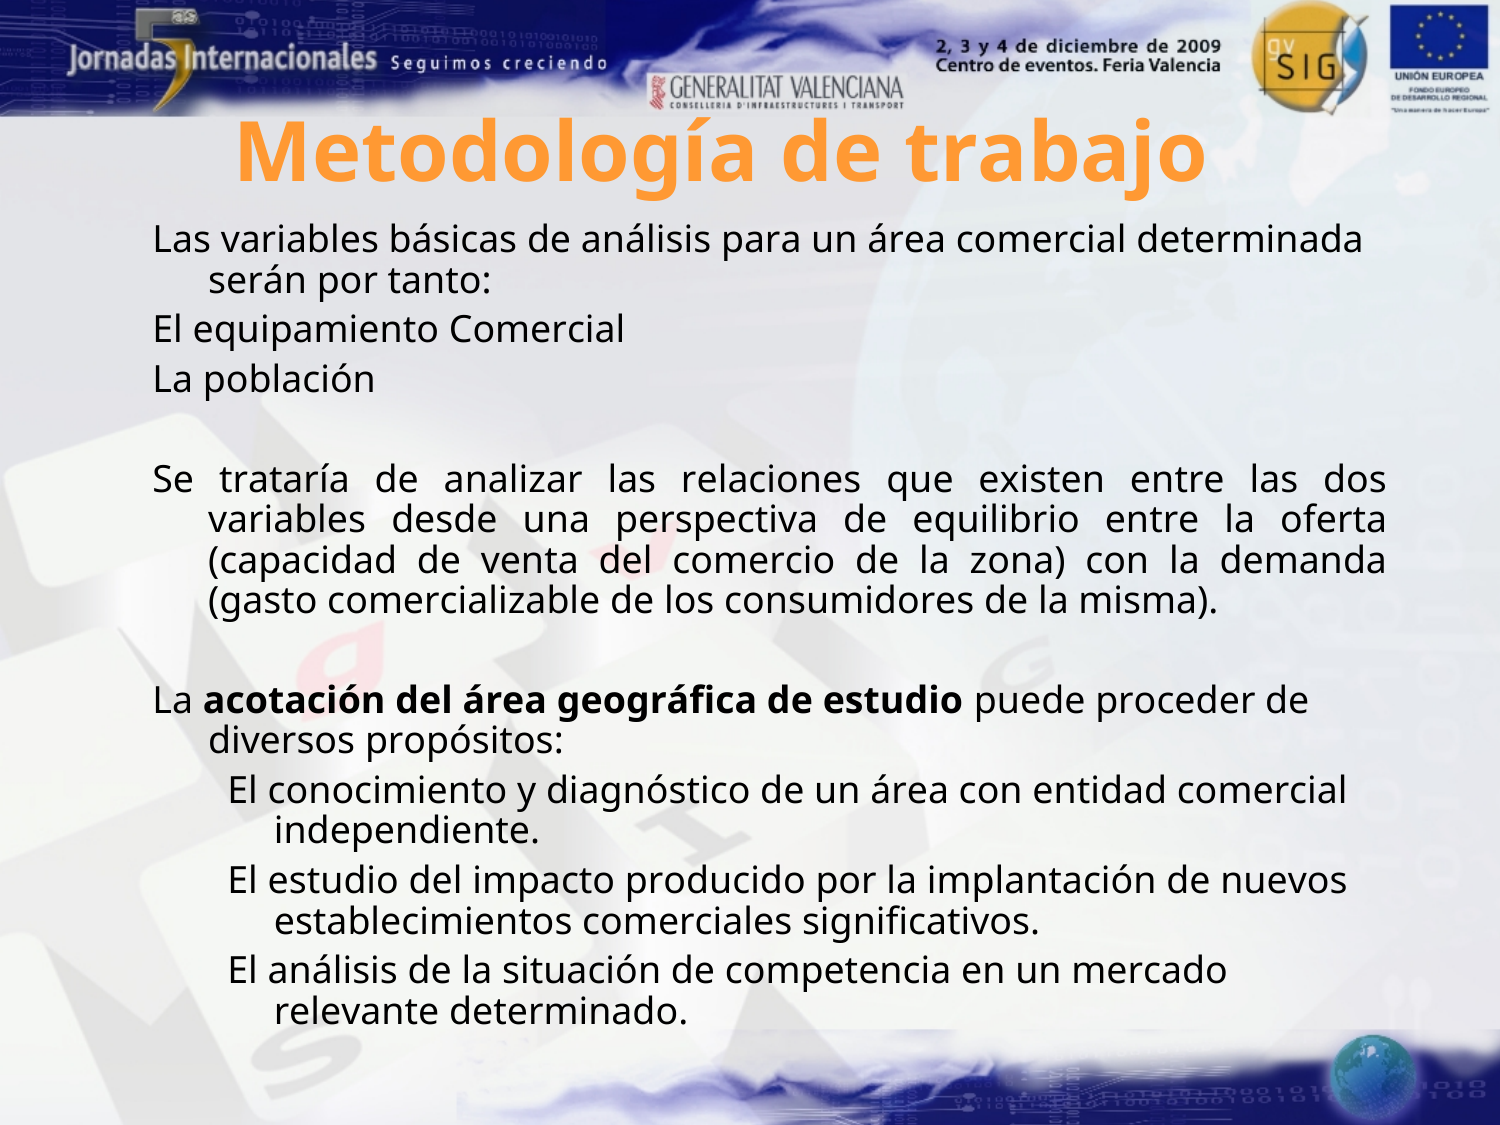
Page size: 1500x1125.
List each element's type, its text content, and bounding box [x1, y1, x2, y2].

text_box Metodología de trabajo [219, 90, 1495, 216]
picture [0, 0, 1500, 1125]
text_box Las variables básicas de análisis para un área comercial determinada serán por tanto: El equipamiento Comercial La población Se trataría de analizar las relaciones que existen entre las dos variables desde una perspectiva de equilibrio entre la oferta (capacidad de venta del comercio de la zona) con la demanda (gasto comercializable de los consumidores de la misma). La acotación del área geográfica de estudio puede proceder de diversos propósitos: El conocimiento y diagnóstico de un área con entidad comercial independiente. El estudio del impacto producido por la implantación de nuevos establecimientos comerciales significativos. El análisis de la situación de competencia en un mercado relevante determinado. [137, 212, 1404, 879]
